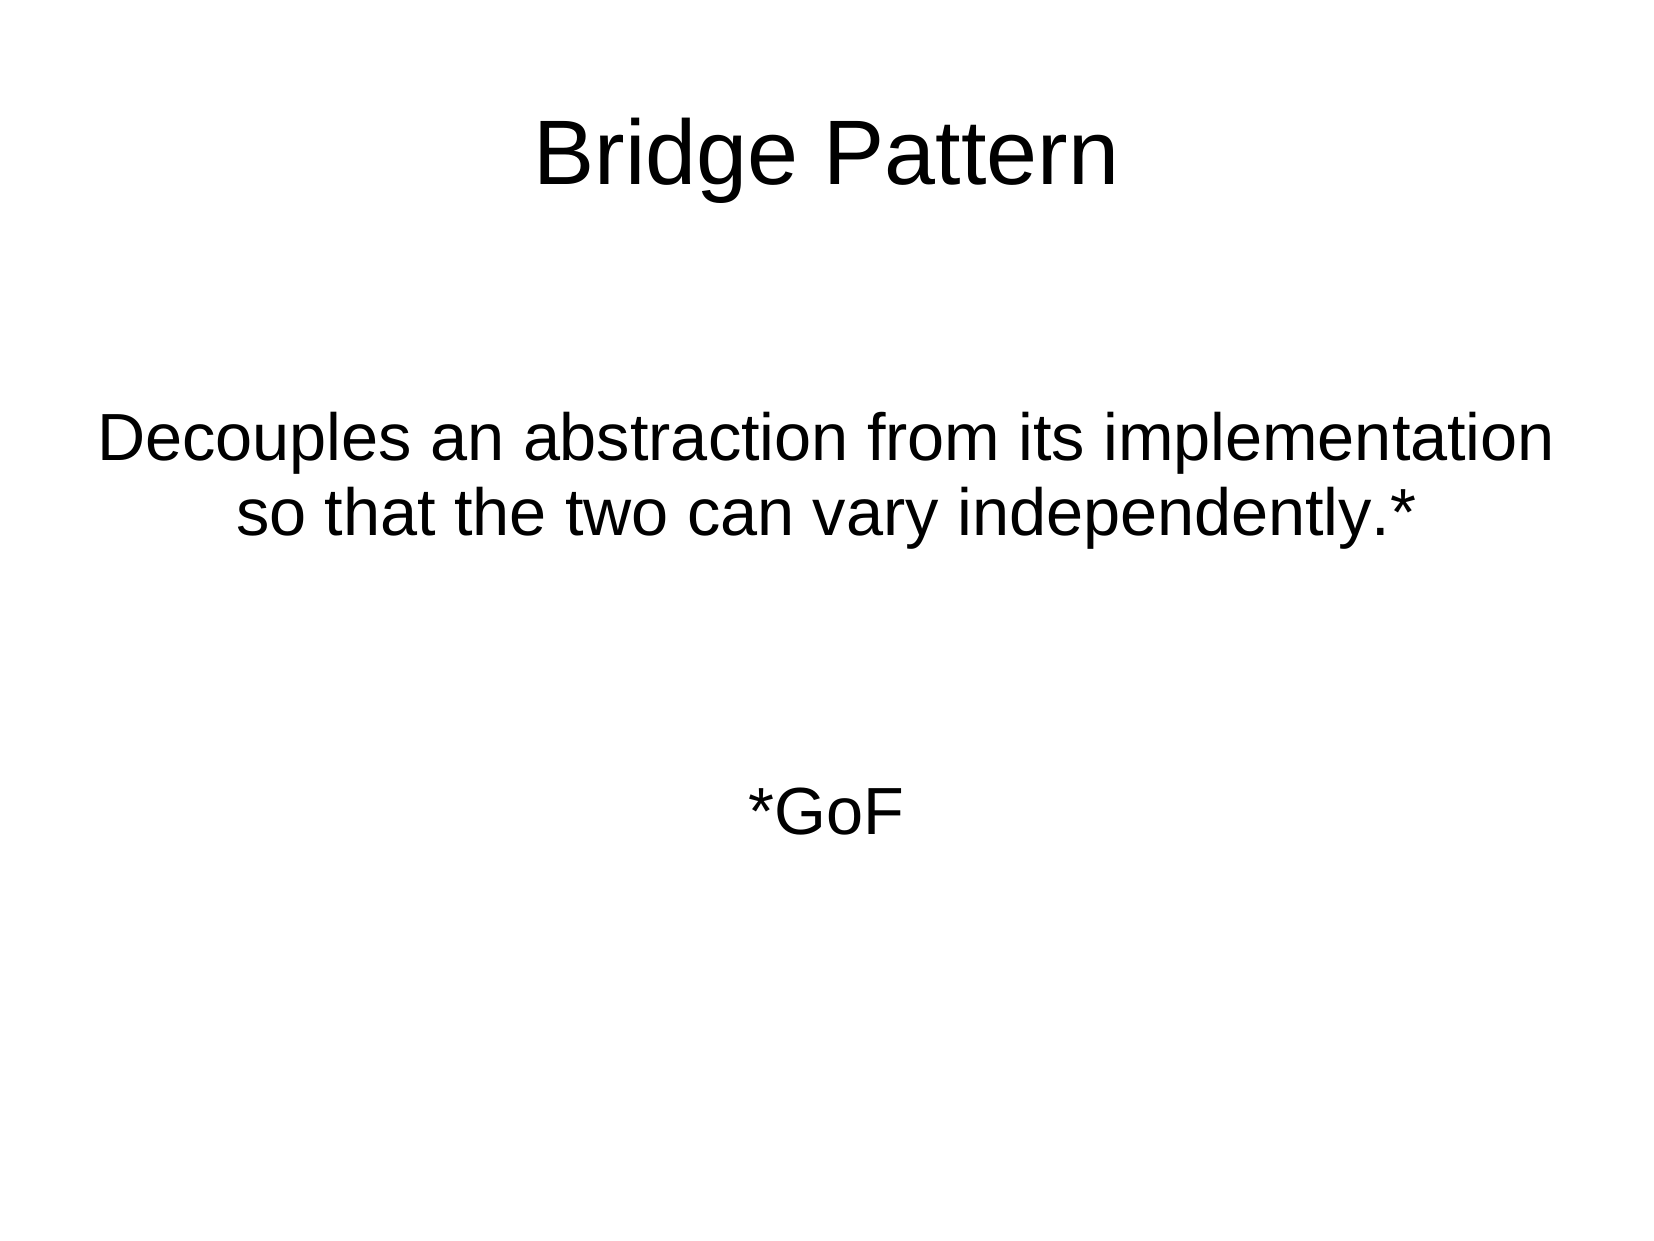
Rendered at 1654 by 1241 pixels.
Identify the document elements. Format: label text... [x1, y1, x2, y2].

subtitle Decouples an abstraction from its implementation so that the two can vary independently.* *GoF [82, 297, 1571, 1102]
title Bridge Pattern [82, 56, 1571, 250]
